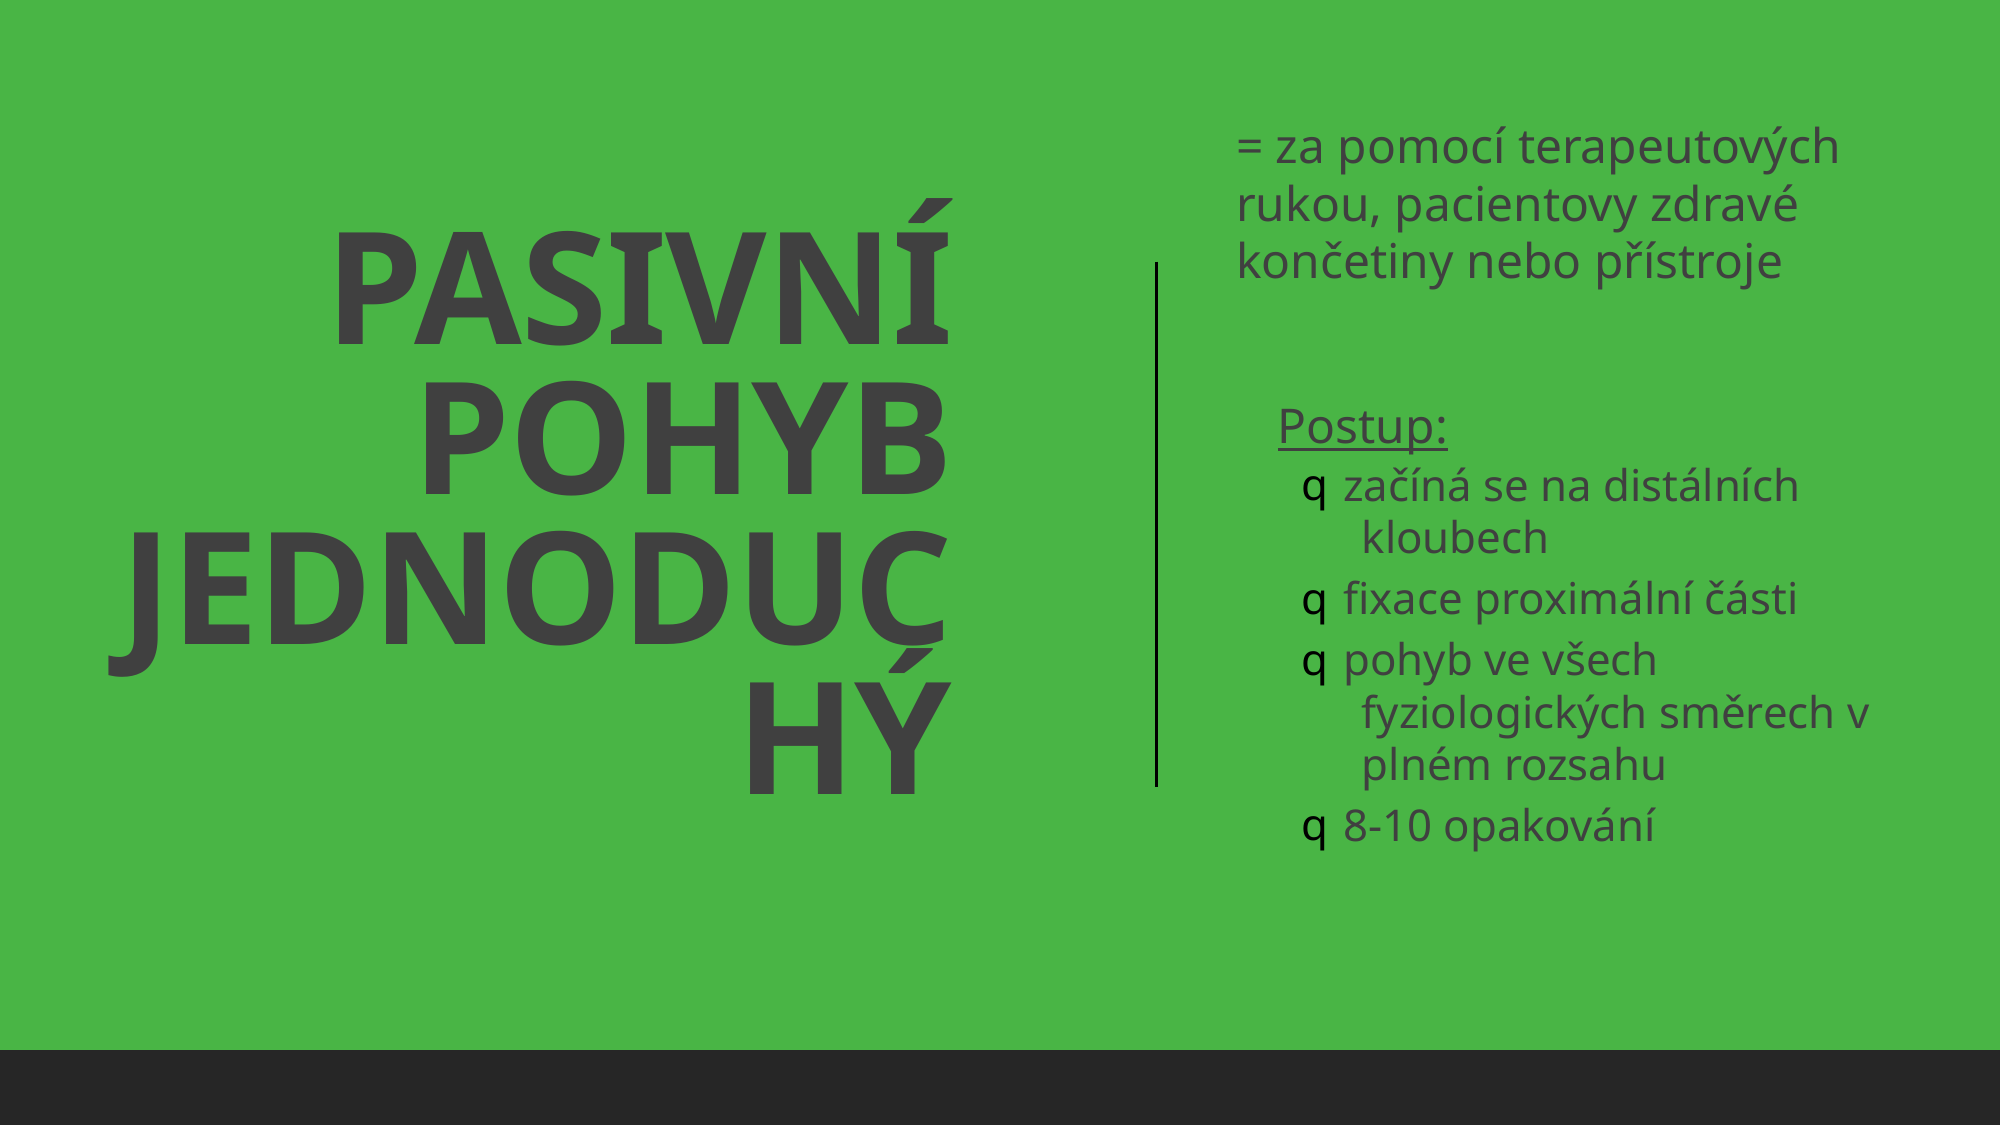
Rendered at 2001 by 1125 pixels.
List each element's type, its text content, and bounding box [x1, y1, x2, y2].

list = za pomocí terapeutových rukou, pacientovy zdravé končetiny nebo přístroje Postup: začíná se na distálních kloubech fixace proximální části pohyb ve všech fyziologických směrech v plném rozsahu 8-10 opakování [1236, 103, 1913, 945]
title PASIVNÍ POHYB JEDNODUCHÝ [105, 103, 1077, 945]
text_box [0, 0, 2000, 1125]
